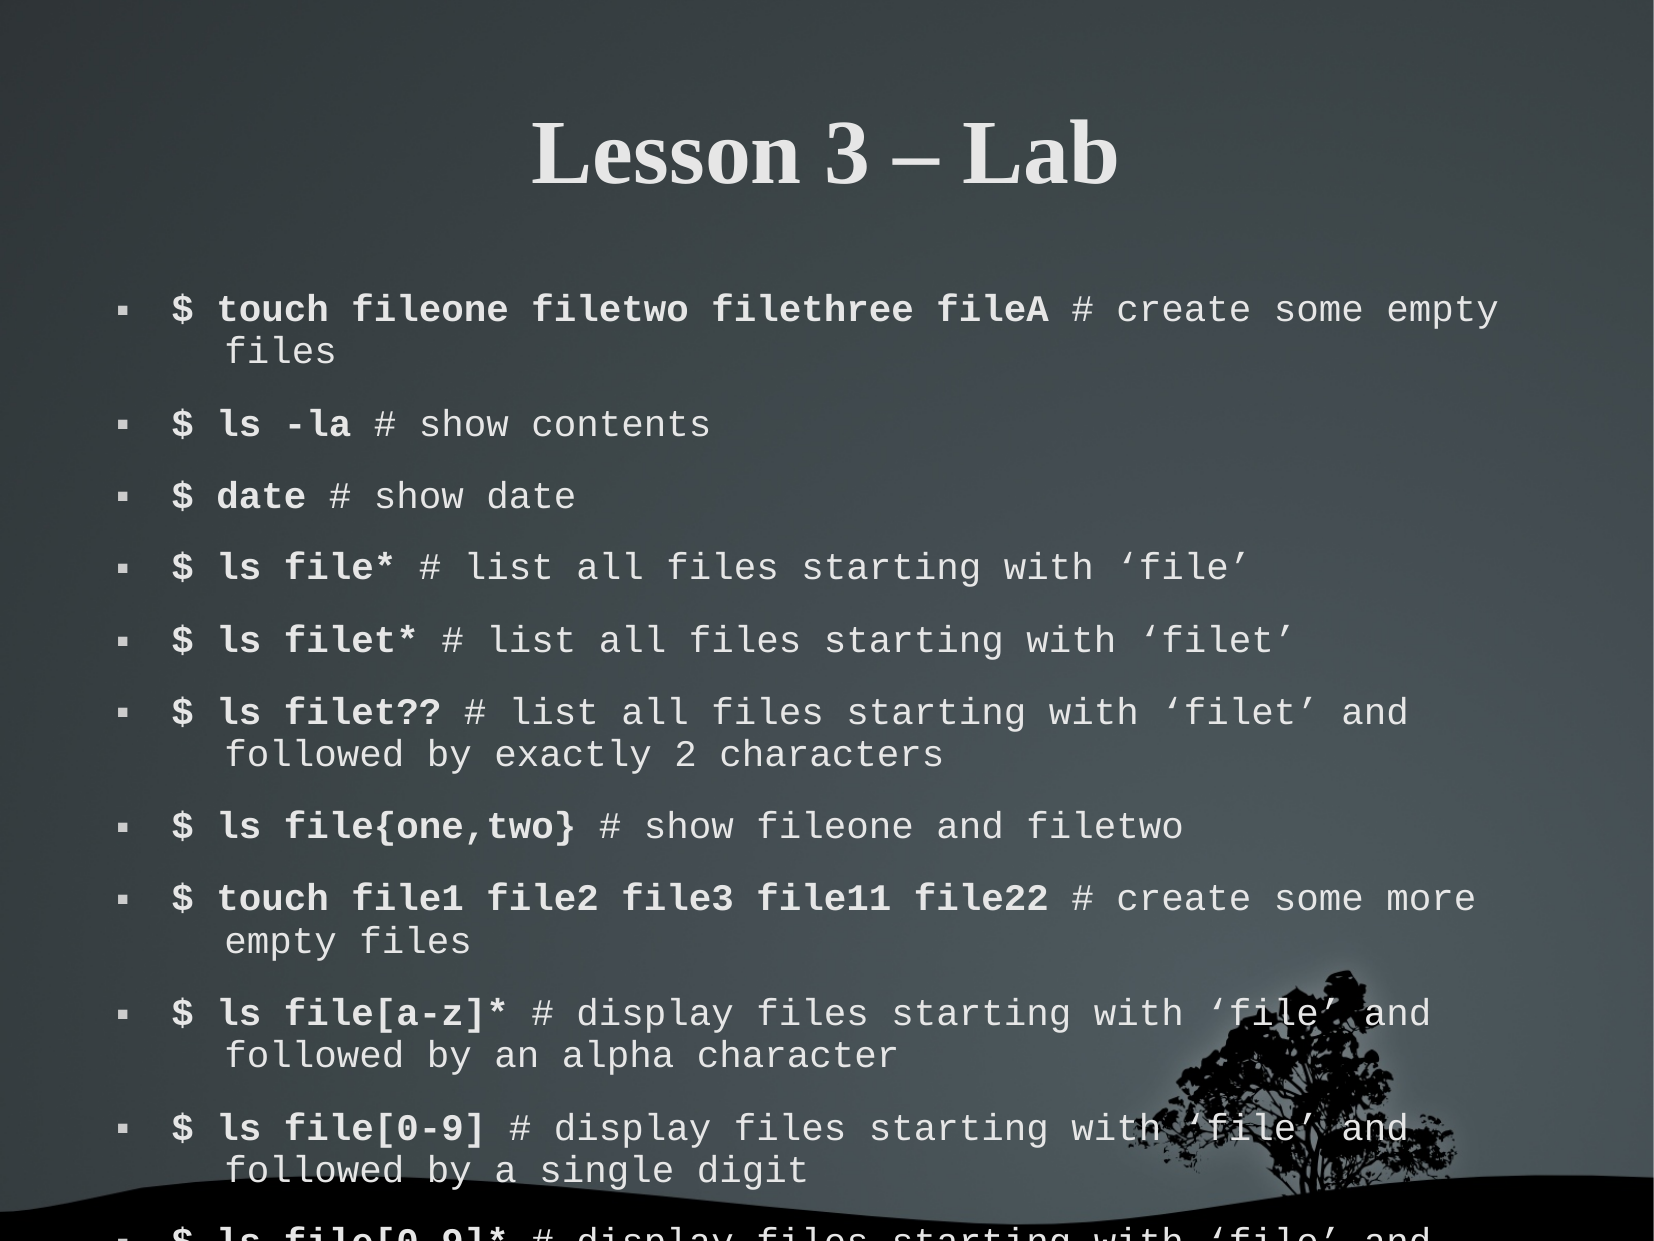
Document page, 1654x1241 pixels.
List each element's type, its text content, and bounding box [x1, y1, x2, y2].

picture [0, 0, 1654, 1241]
list $ touch fileone filetwo filethree fileA # create some empty files $ ls -la # show contents $ date # show date $ ls file* # list all files starting with ‘file’ $ ls filet* # list all files starting with ‘filet’ $ ls filet?? # list all files starting with ‘filet’ and followed by exactly 2 characters $ ls file{one,two} # show fileone and filetwo $ touch file1 file2 file3 file11 file22 # create some more empty files $ ls file[a-z]* # display files starting with ‘file’ and followed by an alpha character $ ls file[0-9] # display files starting with ‘file’ and followed by a single digit $ ls file[0-9]* # display files starting with ‘file’ and followed by a digit [82, 290, 1571, 1241]
title Lesson 3 – Lab [82, 49, 1571, 257]
